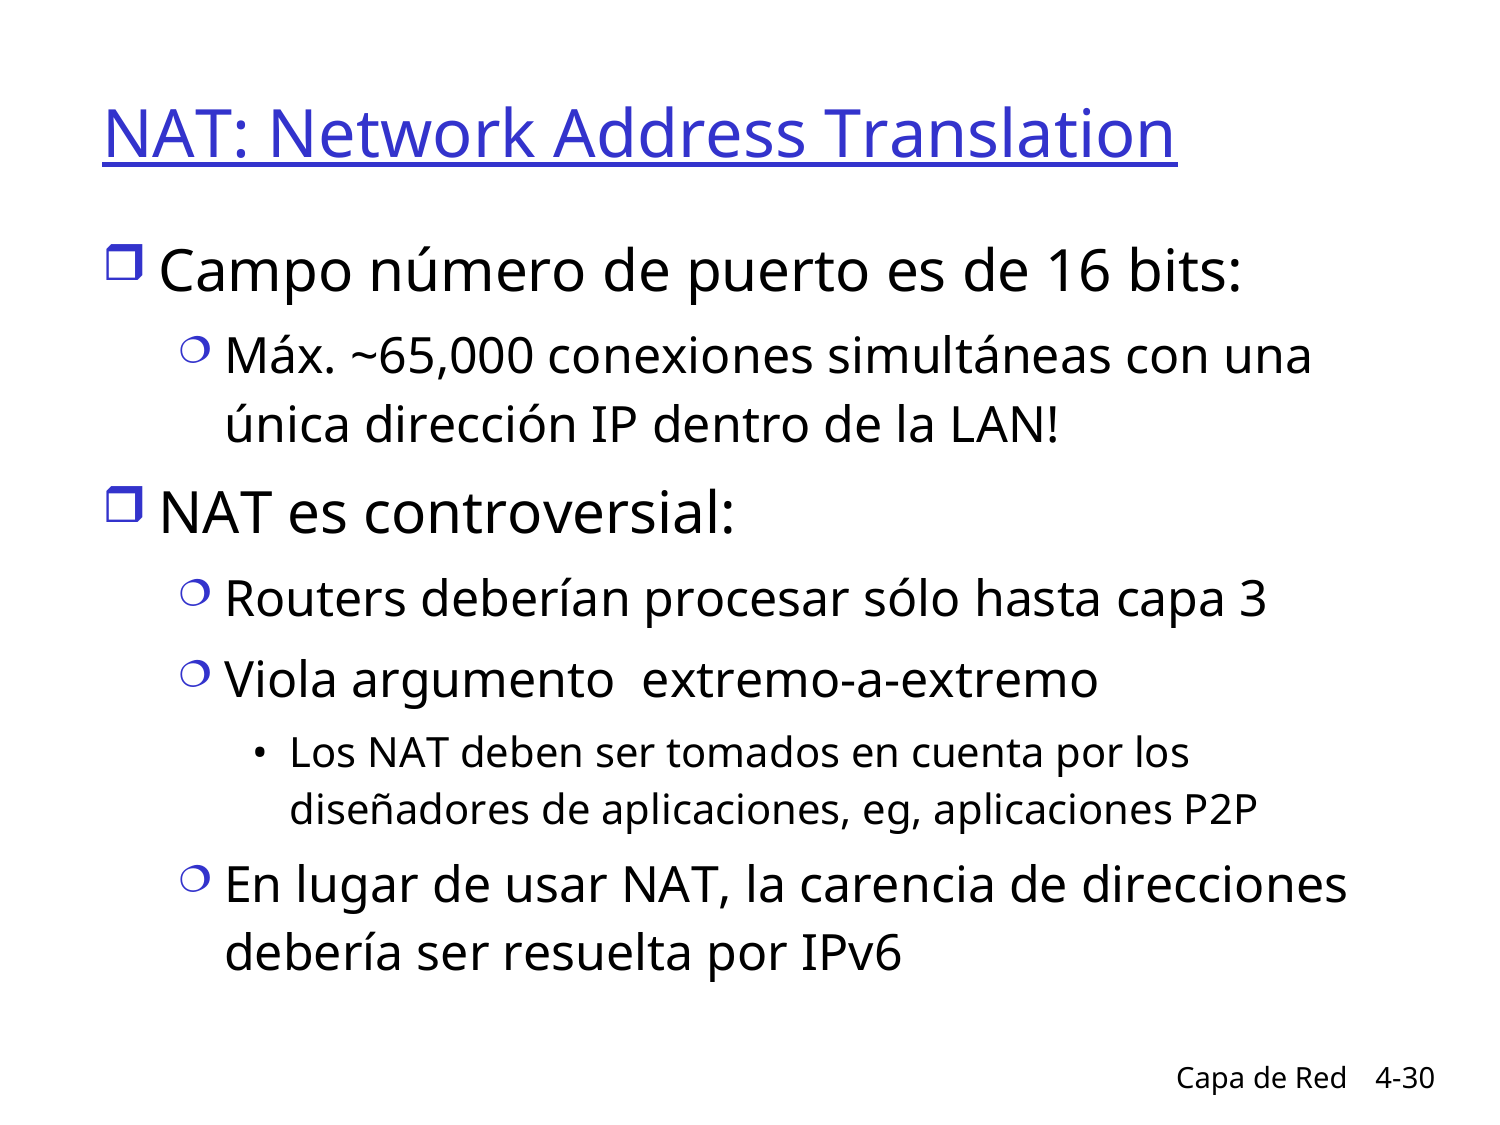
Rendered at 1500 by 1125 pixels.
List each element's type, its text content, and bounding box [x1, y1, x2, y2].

title NAT: Network Address Translation [87, 37, 1363, 221]
list Campo número de puerto es de 16 bits: Máx. ~65,000 conexiones simultáneas con una única dirección IP dentro de la LAN! NAT es controversial: Routers deberían procesar sólo hasta capa 3 Viola argumento extremo-a-extremo Los NAT deben ser tomados en cuenta por los diseñadores de aplicaciones, eg, aplicaciones P2P En lugar de usar NAT, la carencia de direcciones debería ser resuelta por IPv6 [87, 221, 1426, 984]
